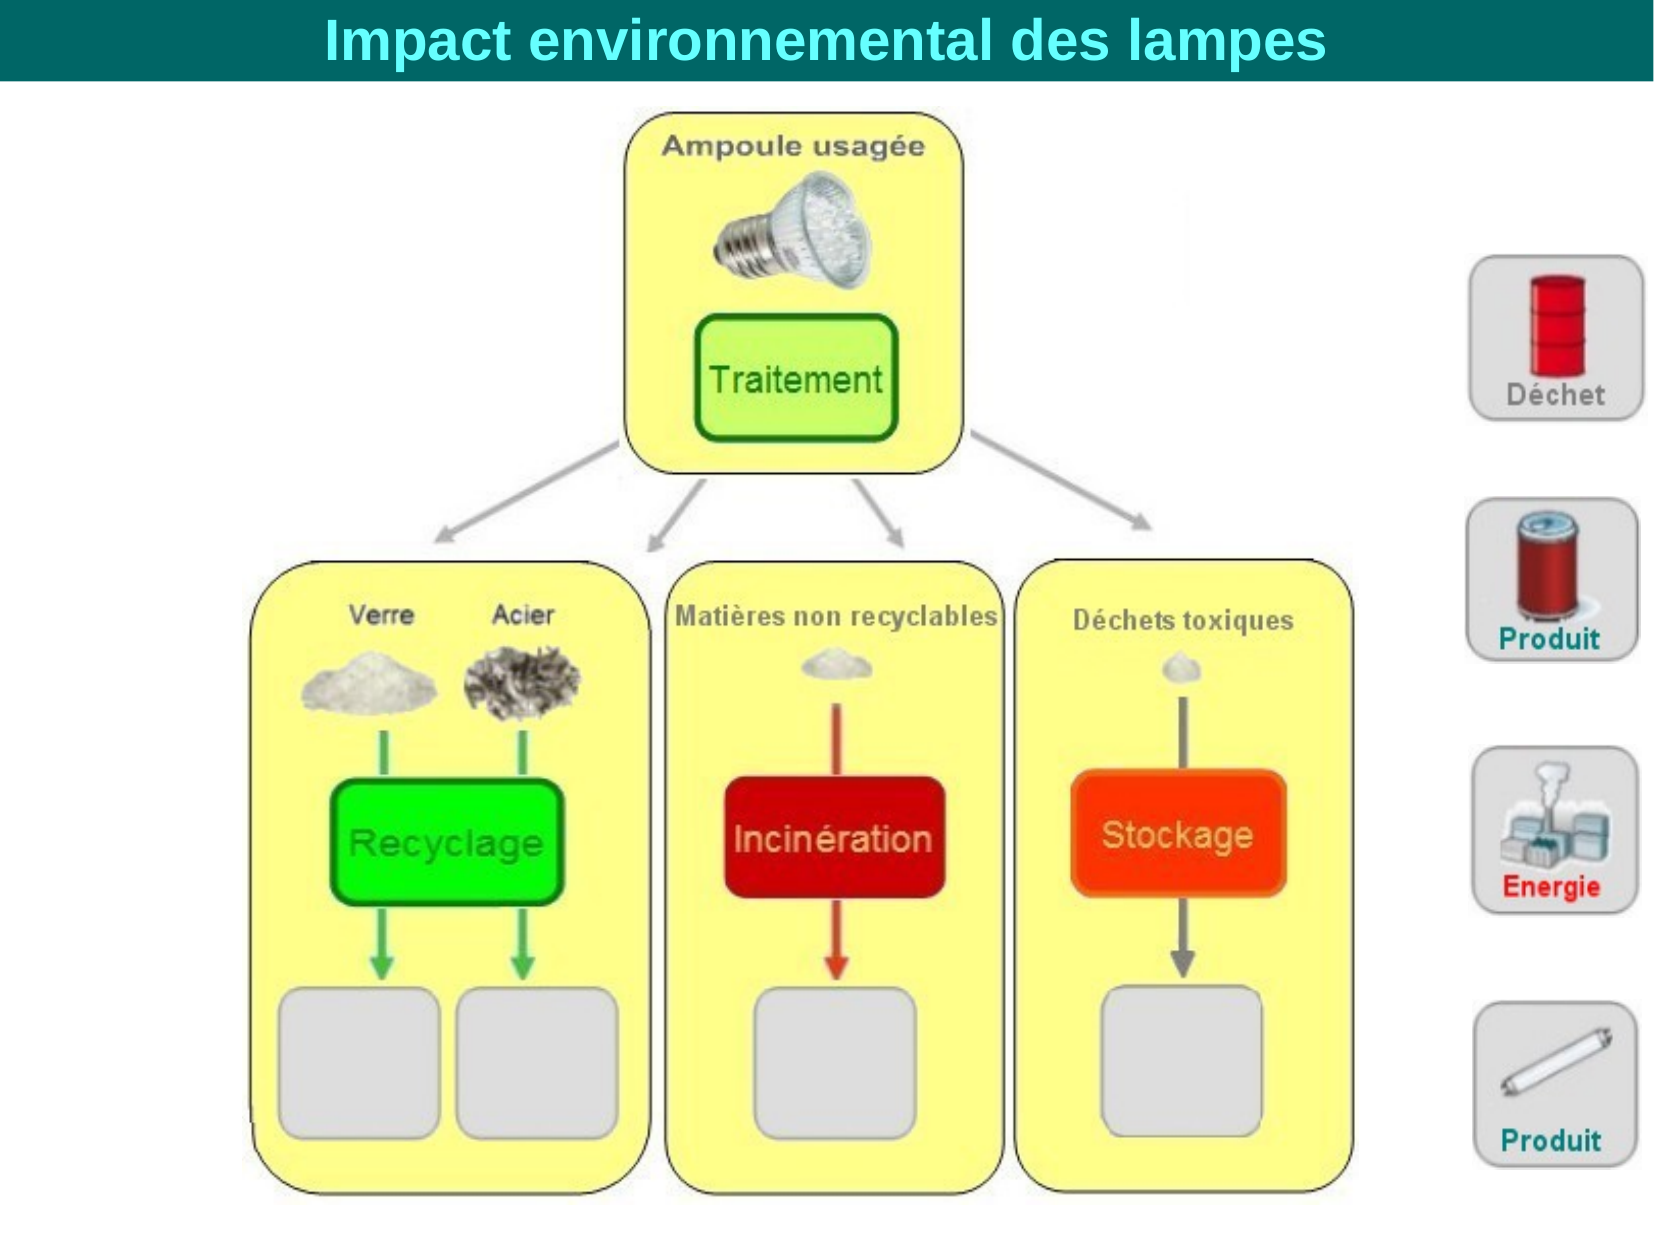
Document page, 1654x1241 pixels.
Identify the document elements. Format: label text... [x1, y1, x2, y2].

picture [1464, 253, 1648, 426]
text_box Impact environnemental des lampes [0, 0, 1654, 82]
picture [1472, 999, 1642, 1170]
picture [242, 106, 1359, 1205]
picture [1464, 496, 1641, 664]
picture [1468, 744, 1642, 918]
